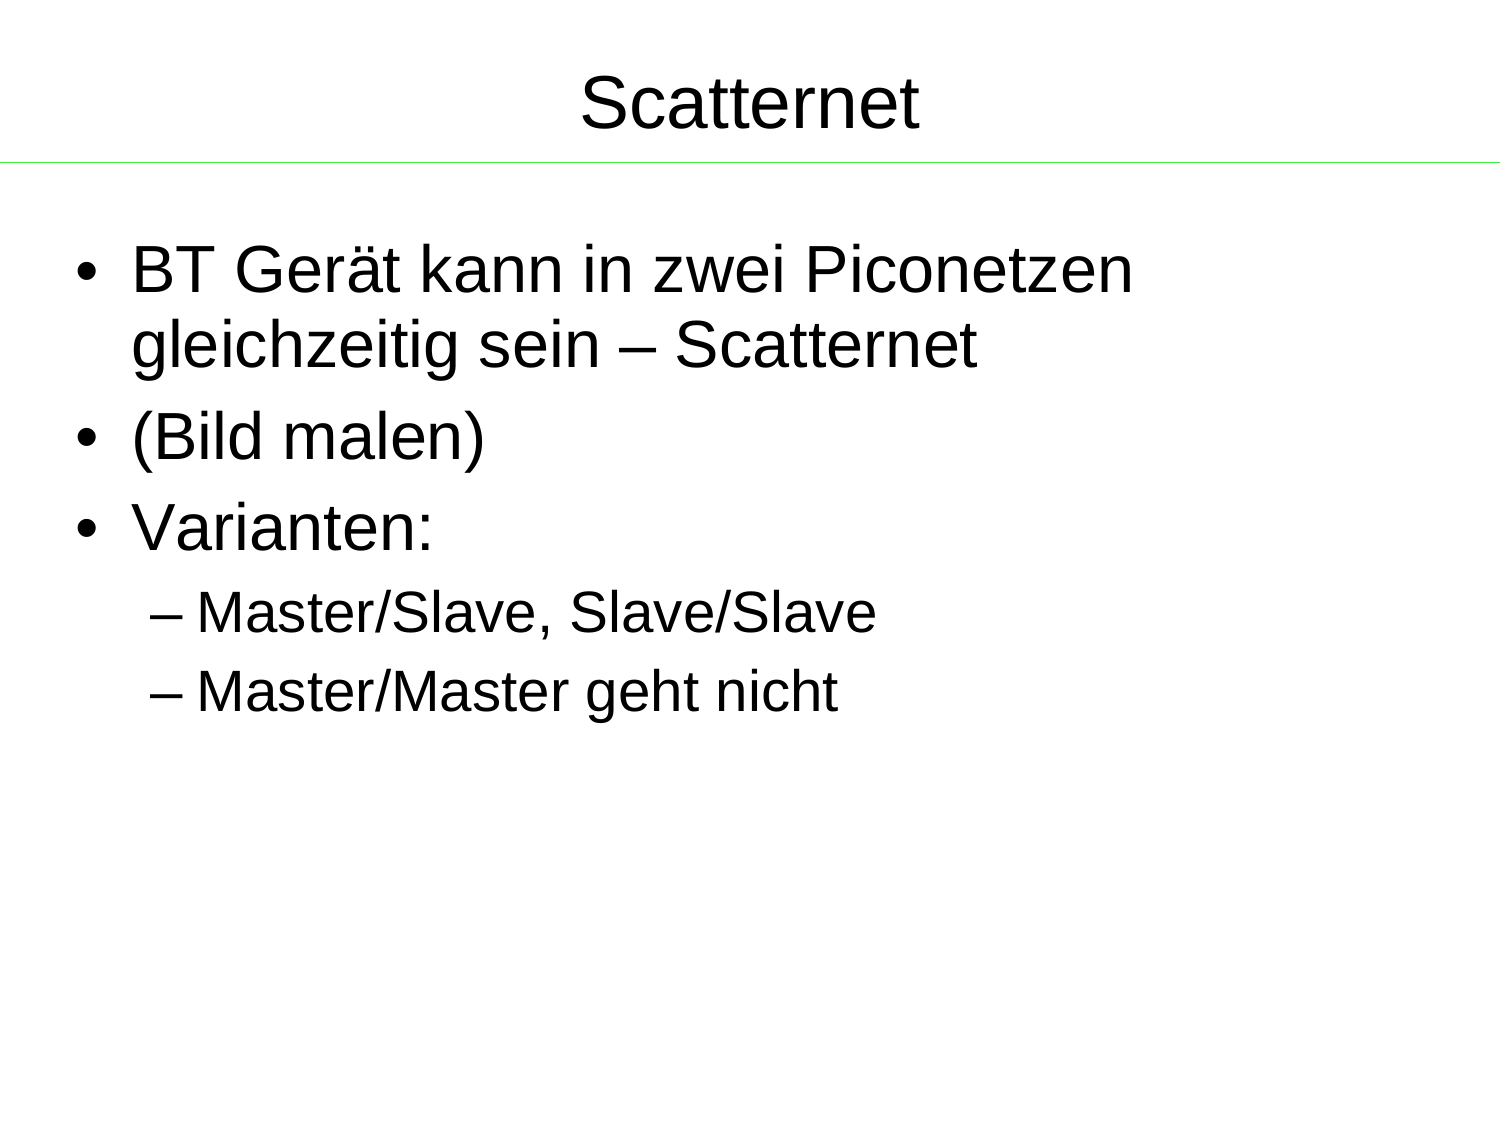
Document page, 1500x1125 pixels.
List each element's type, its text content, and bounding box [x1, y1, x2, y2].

title Scatternet [75, 49, 1426, 156]
list BT Gerät kann in zwei Piconetzen gleichzeitig sein – Scatternet (Bild malen) Varianten: Master/Slave, Slave/Slave Master/Master geht nicht [75, 232, 1426, 998]
